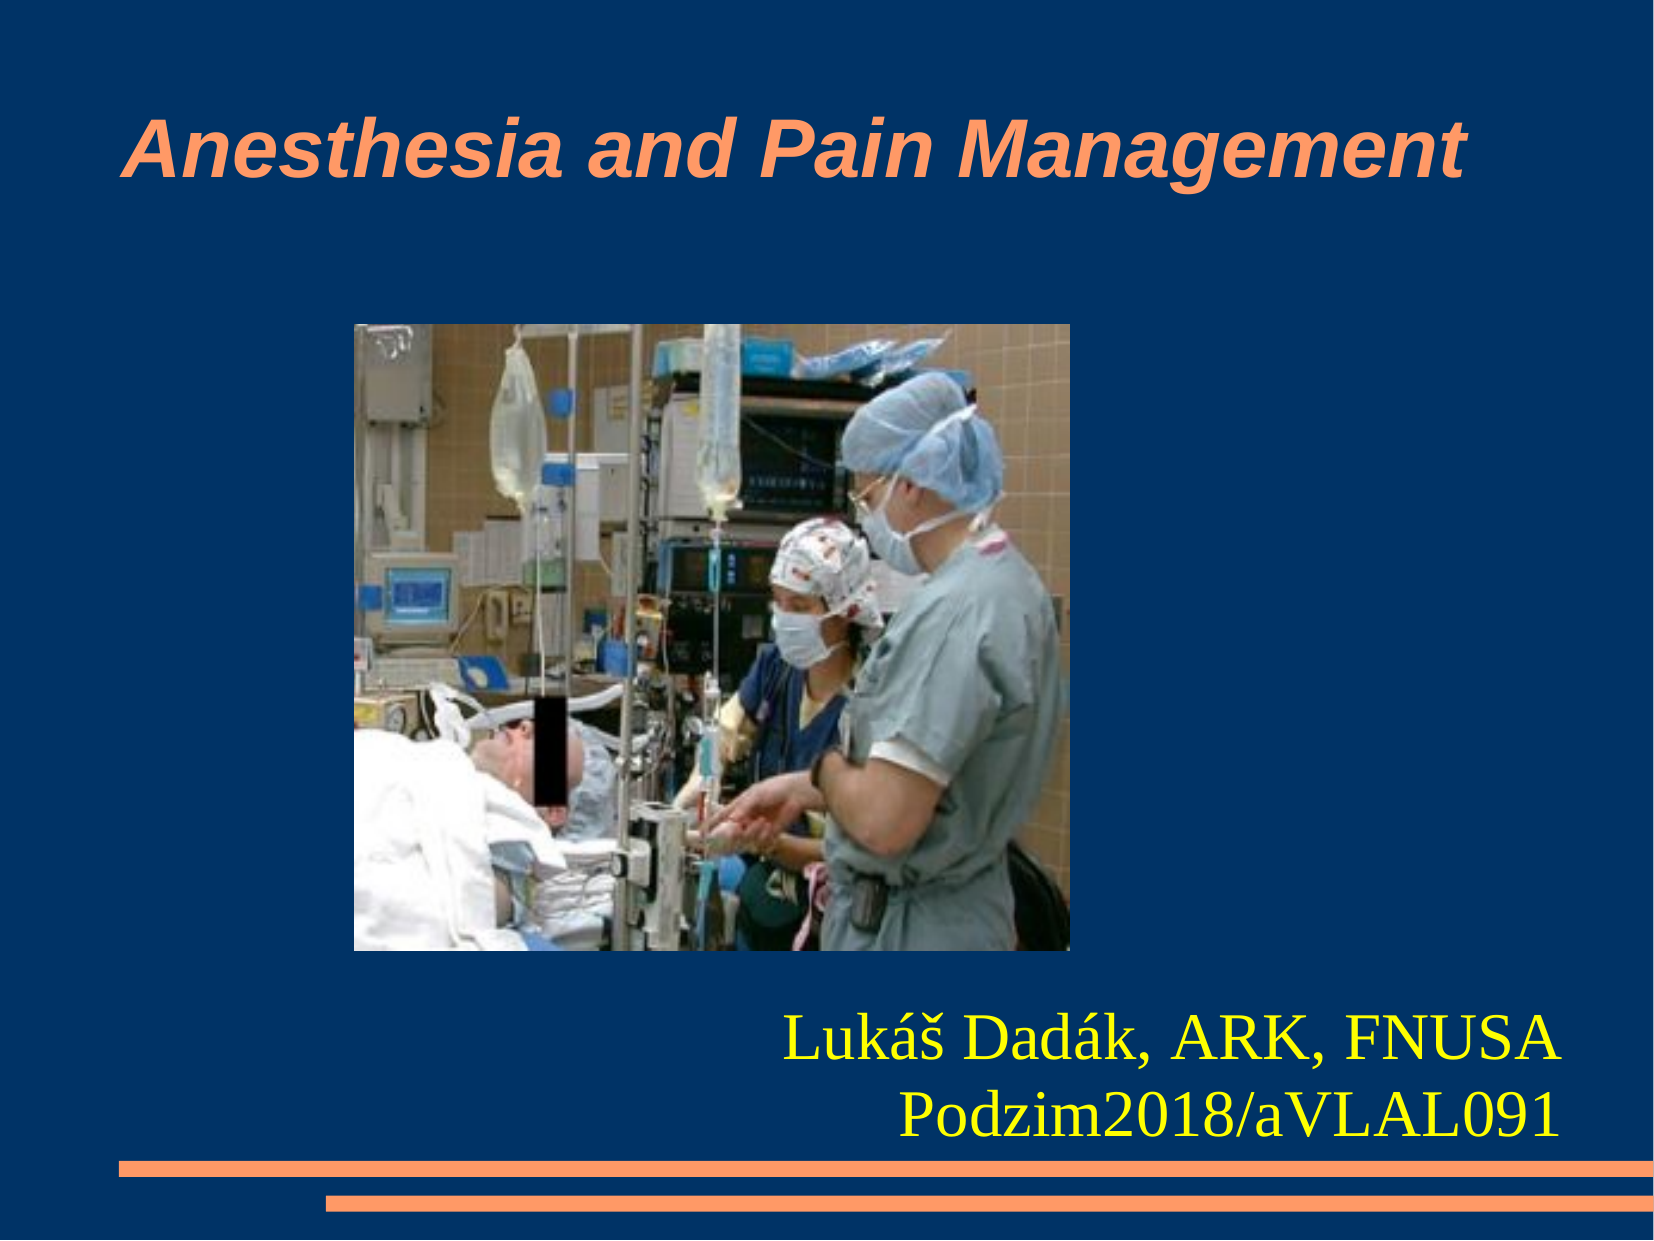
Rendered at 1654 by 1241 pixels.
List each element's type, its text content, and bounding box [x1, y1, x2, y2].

picture [354, 324, 1070, 951]
subtitle Lukáš Dadák, ARK, FNUSA Podzim2018/aVLAL091 [124, 997, 1564, 1154]
title Anesthesia and Pain Management [121, 46, 1534, 254]
